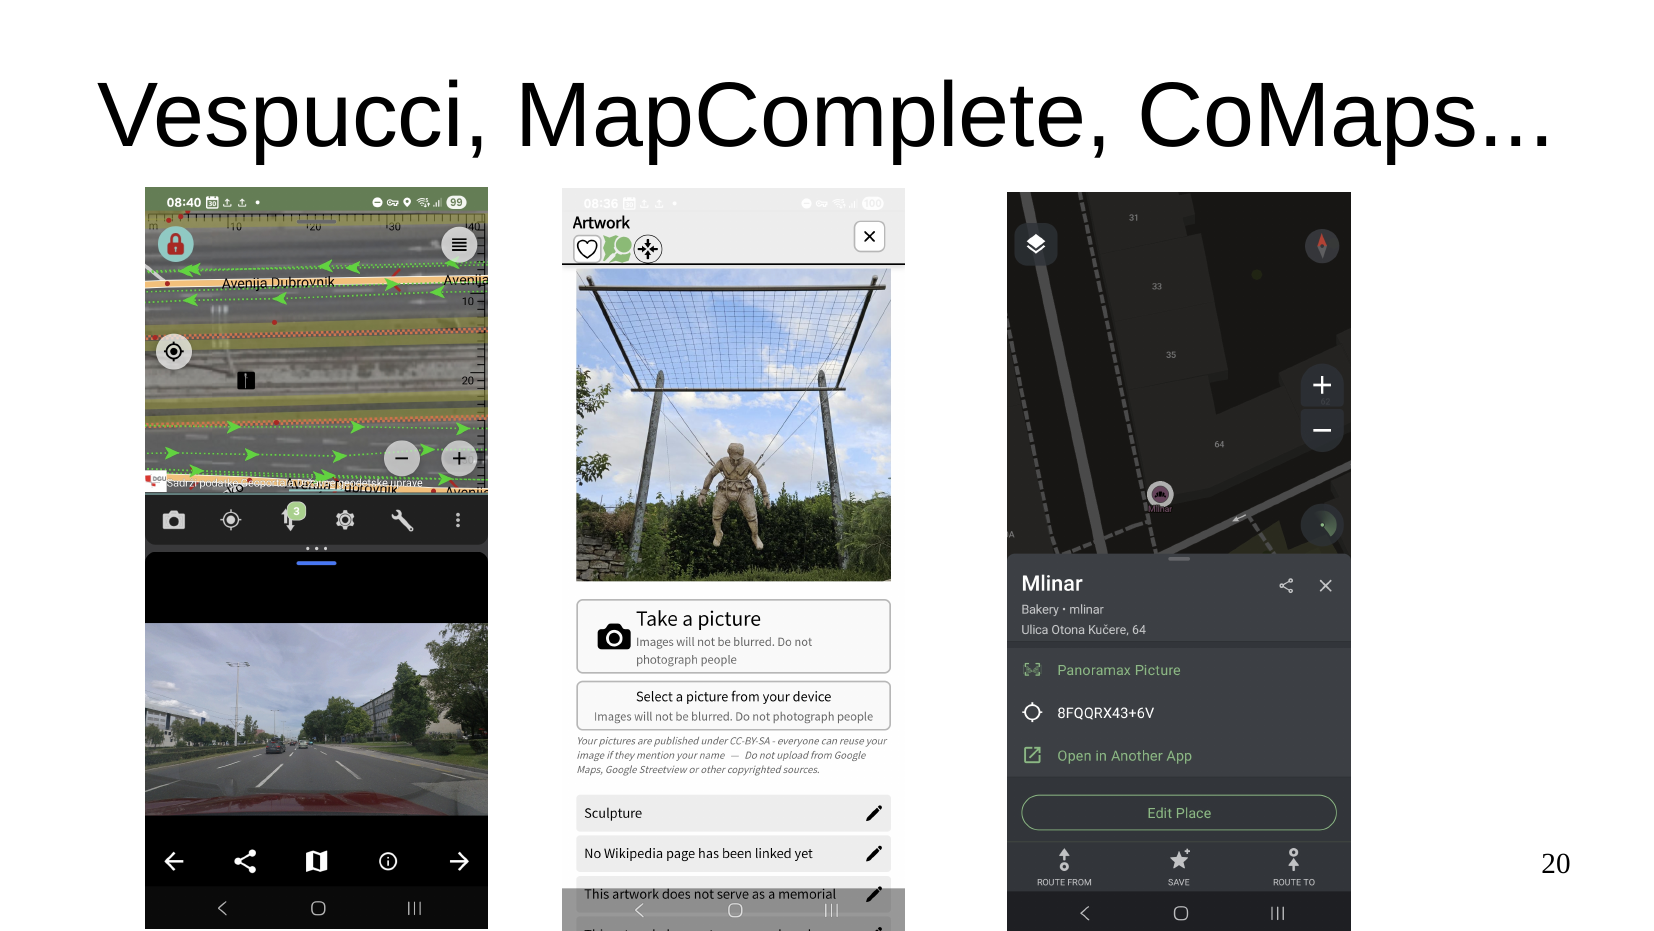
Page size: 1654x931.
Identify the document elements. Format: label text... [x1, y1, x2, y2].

picture [1007, 192, 1351, 931]
title Vespucci, MapComplete, CoMaps... [82, 37, 1571, 193]
picture [562, 188, 905, 931]
picture [145, 187, 488, 929]
